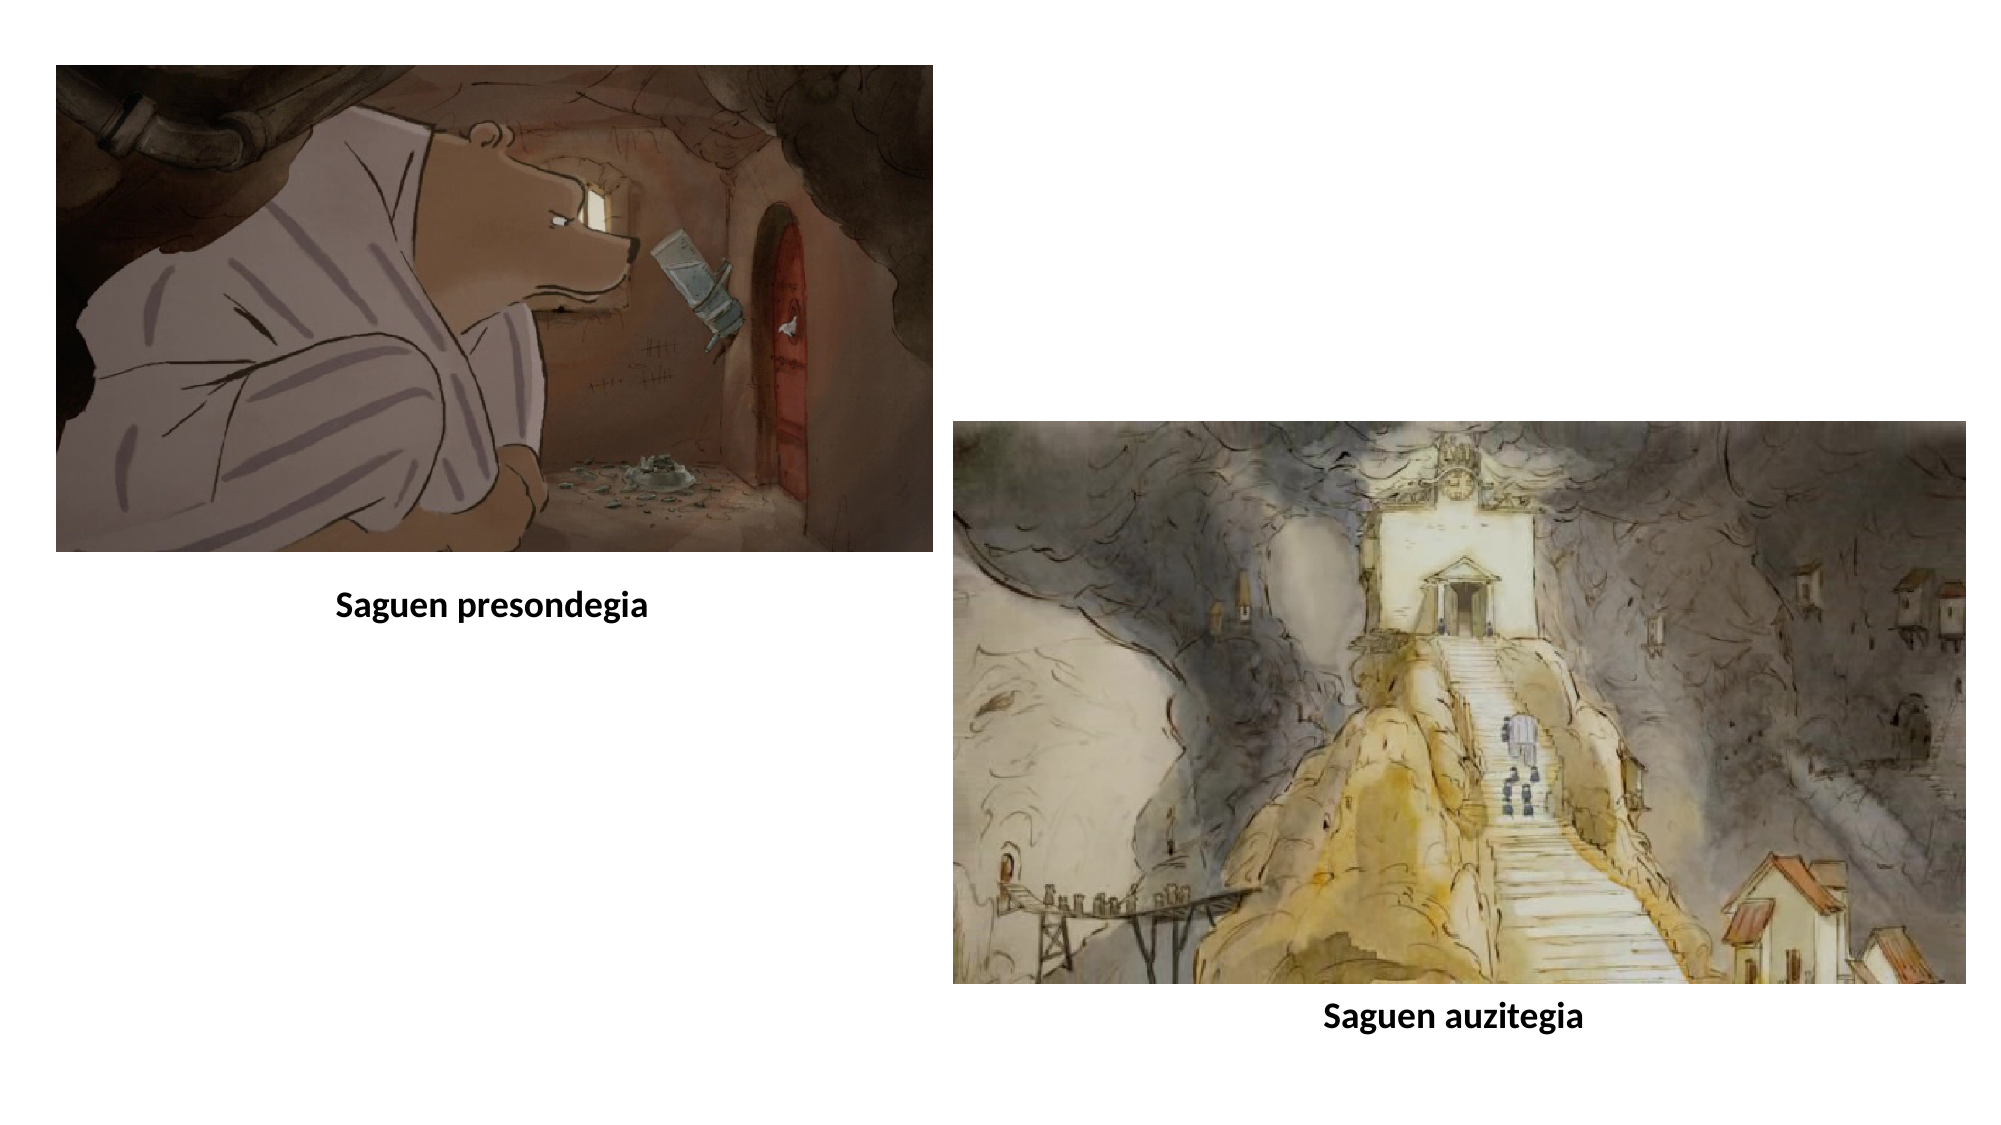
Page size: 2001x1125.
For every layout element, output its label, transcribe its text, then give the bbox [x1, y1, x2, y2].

picture [953, 421, 1966, 984]
picture [56, 65, 933, 553]
text_box Saguen presondegia [320, 572, 669, 633]
text_box Saguen auzitegia [1308, 983, 1611, 1044]
